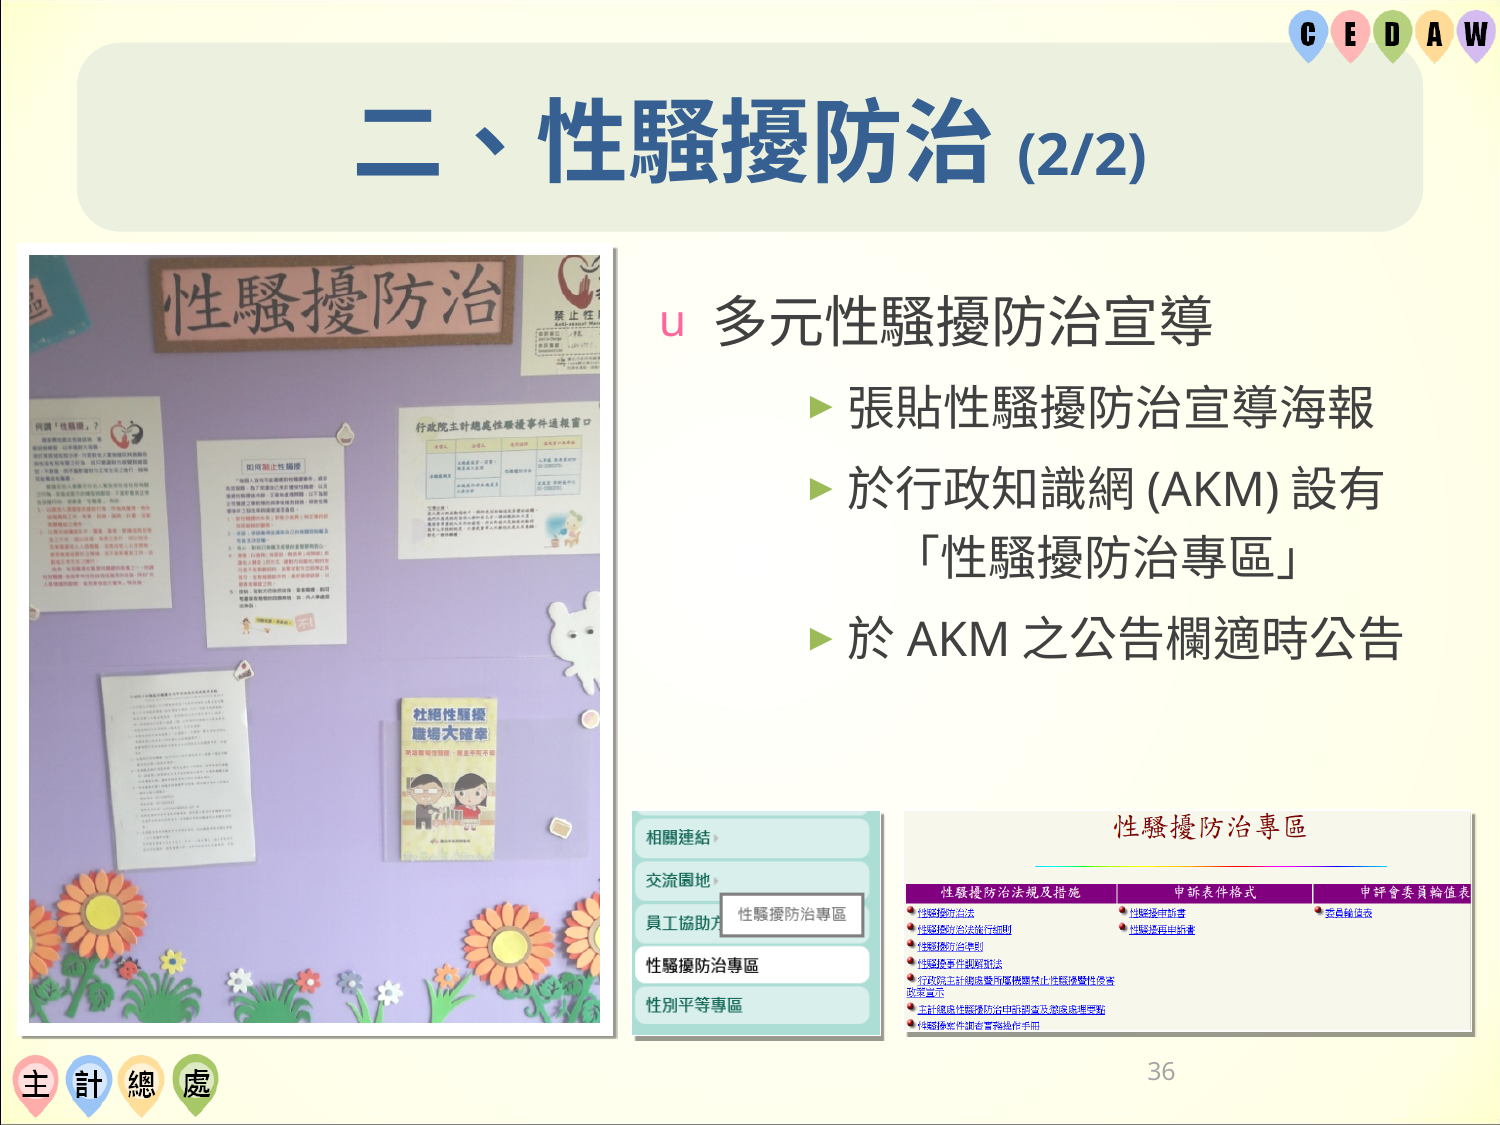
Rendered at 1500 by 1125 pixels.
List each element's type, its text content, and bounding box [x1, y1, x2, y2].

list 多元性騷擾防治宣導 張貼性騷擾防治宣導海報 於行政知識網(AKM)設有「性騷擾防治專區」 於AKM之公告欄適時公告 [643, 278, 1436, 728]
picture [29, 255, 601, 1024]
picture [631, 810, 880, 1035]
picture [903, 810, 1471, 1031]
text_box [1132, 1042, 1483, 1103]
title 二、性騷擾防治(2/2) [75, 45, 1426, 233]
